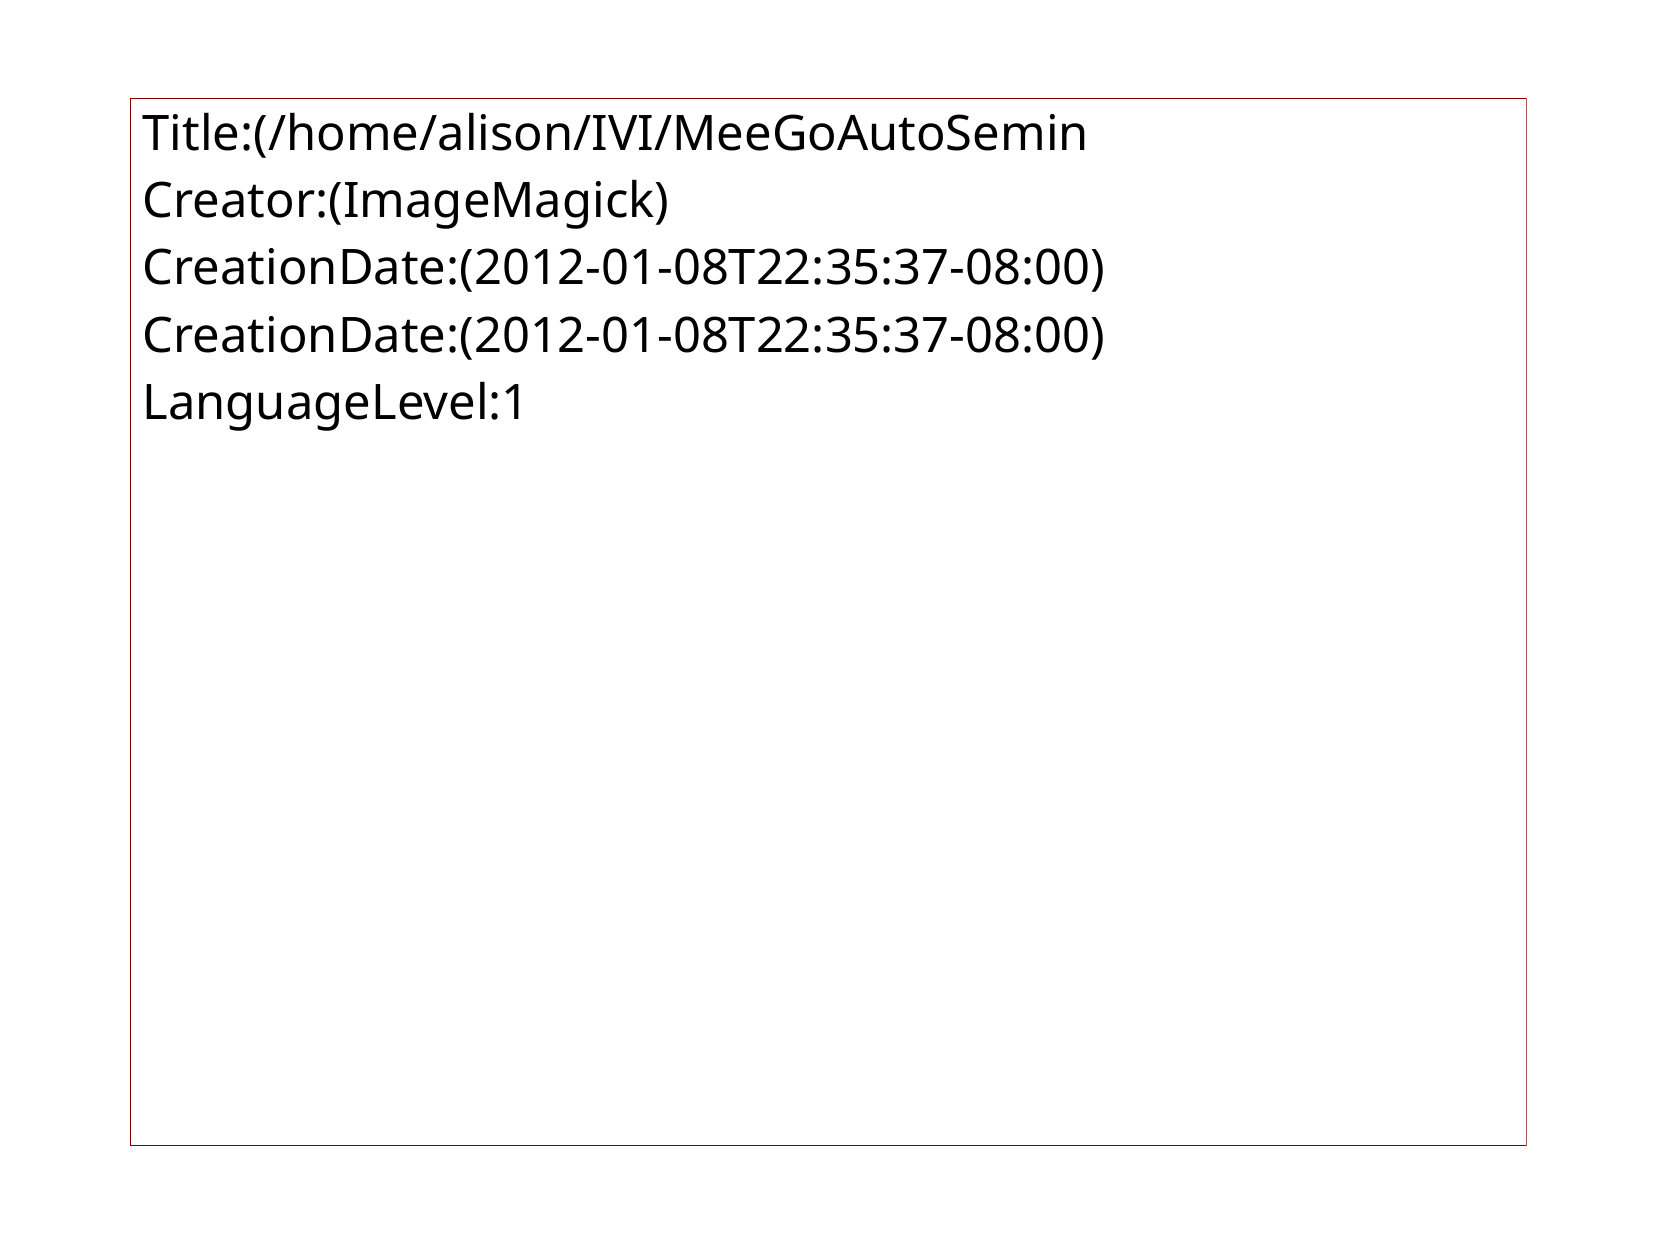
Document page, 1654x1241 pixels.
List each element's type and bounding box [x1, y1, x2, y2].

picture [127, 95, 1527, 1146]
